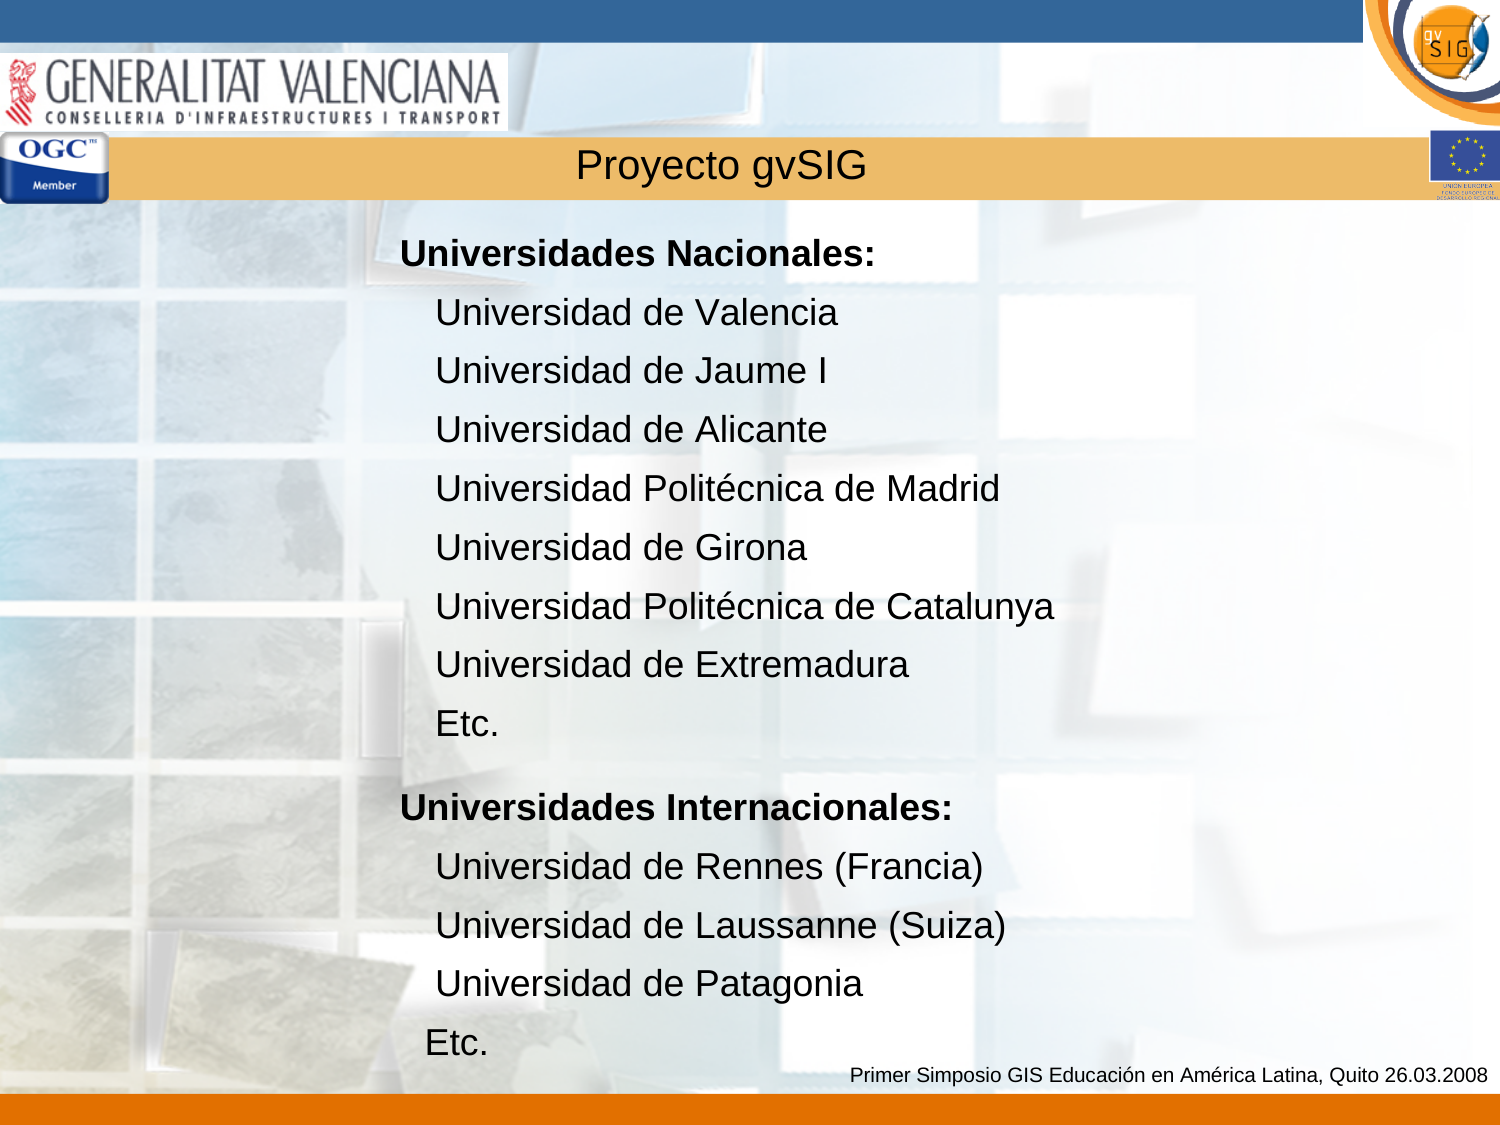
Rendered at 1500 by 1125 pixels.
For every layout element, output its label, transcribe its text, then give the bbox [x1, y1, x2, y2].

text_box Universidades Nacionales: Universidad de Valencia Universidad de Jaume I Universidad de Alicante Universidad Politécnica de Madrid Universidad de Girona Universidad Politécnica de Catalunya Universidad de Extremadura Etc. Universidades Internacionales: Universidad de Rennes (Francia) Universidad de Laussanne (Suiza) Universidad de Patagonia Etc. [374, 225, 1313, 1125]
picture [1363, 0, 1500, 127]
picture [0, 53, 508, 131]
picture [0, 132, 109, 204]
picture [1429, 129, 1500, 200]
text_box Proyecto gvSIG [575, 144, 1005, 192]
